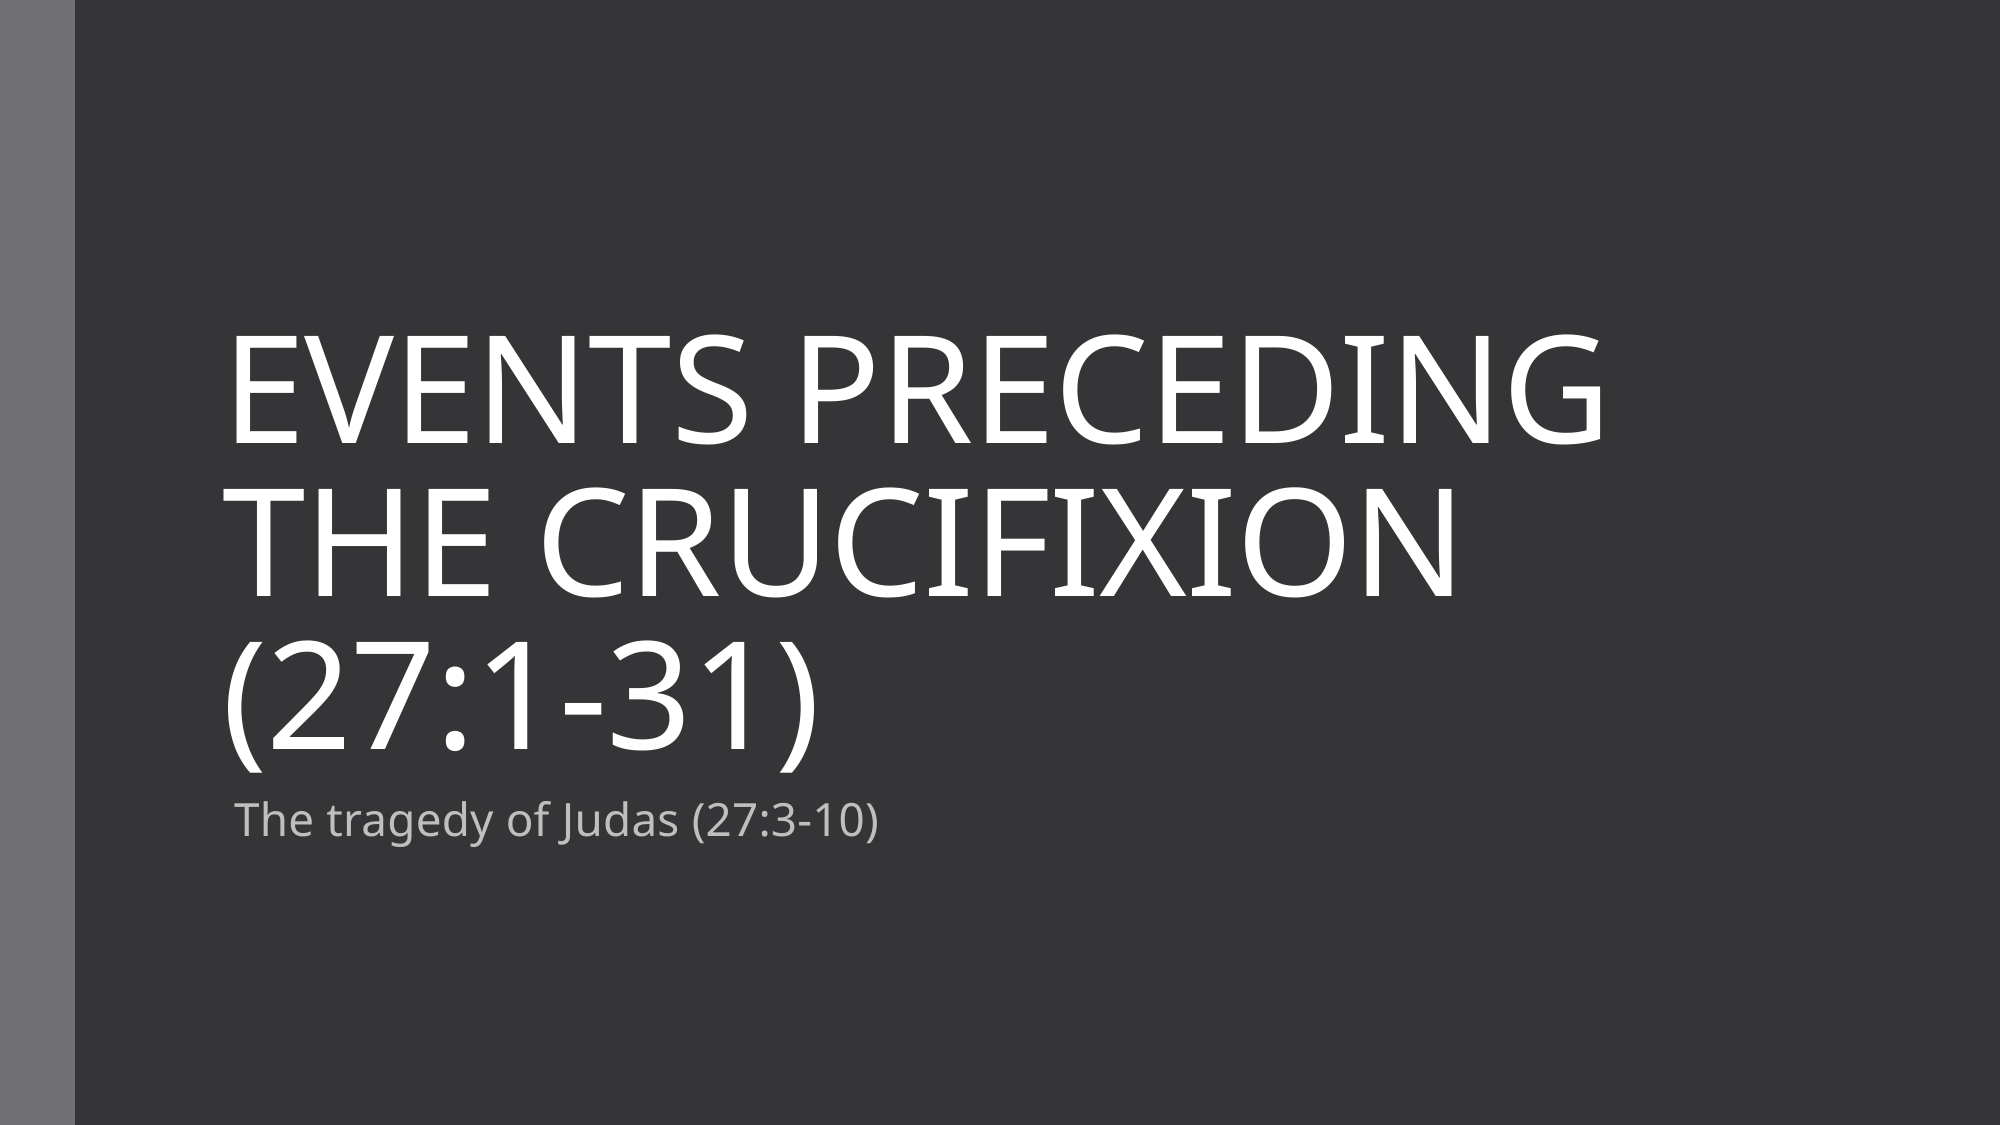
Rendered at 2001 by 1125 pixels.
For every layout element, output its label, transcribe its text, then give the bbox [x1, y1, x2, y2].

subtitle The tragedy of Judas (27:3-10) [206, 787, 1752, 1066]
title EVENTS PRECEDING THE CRUCIFIXION (27:1-31) [206, 124, 1752, 787]
